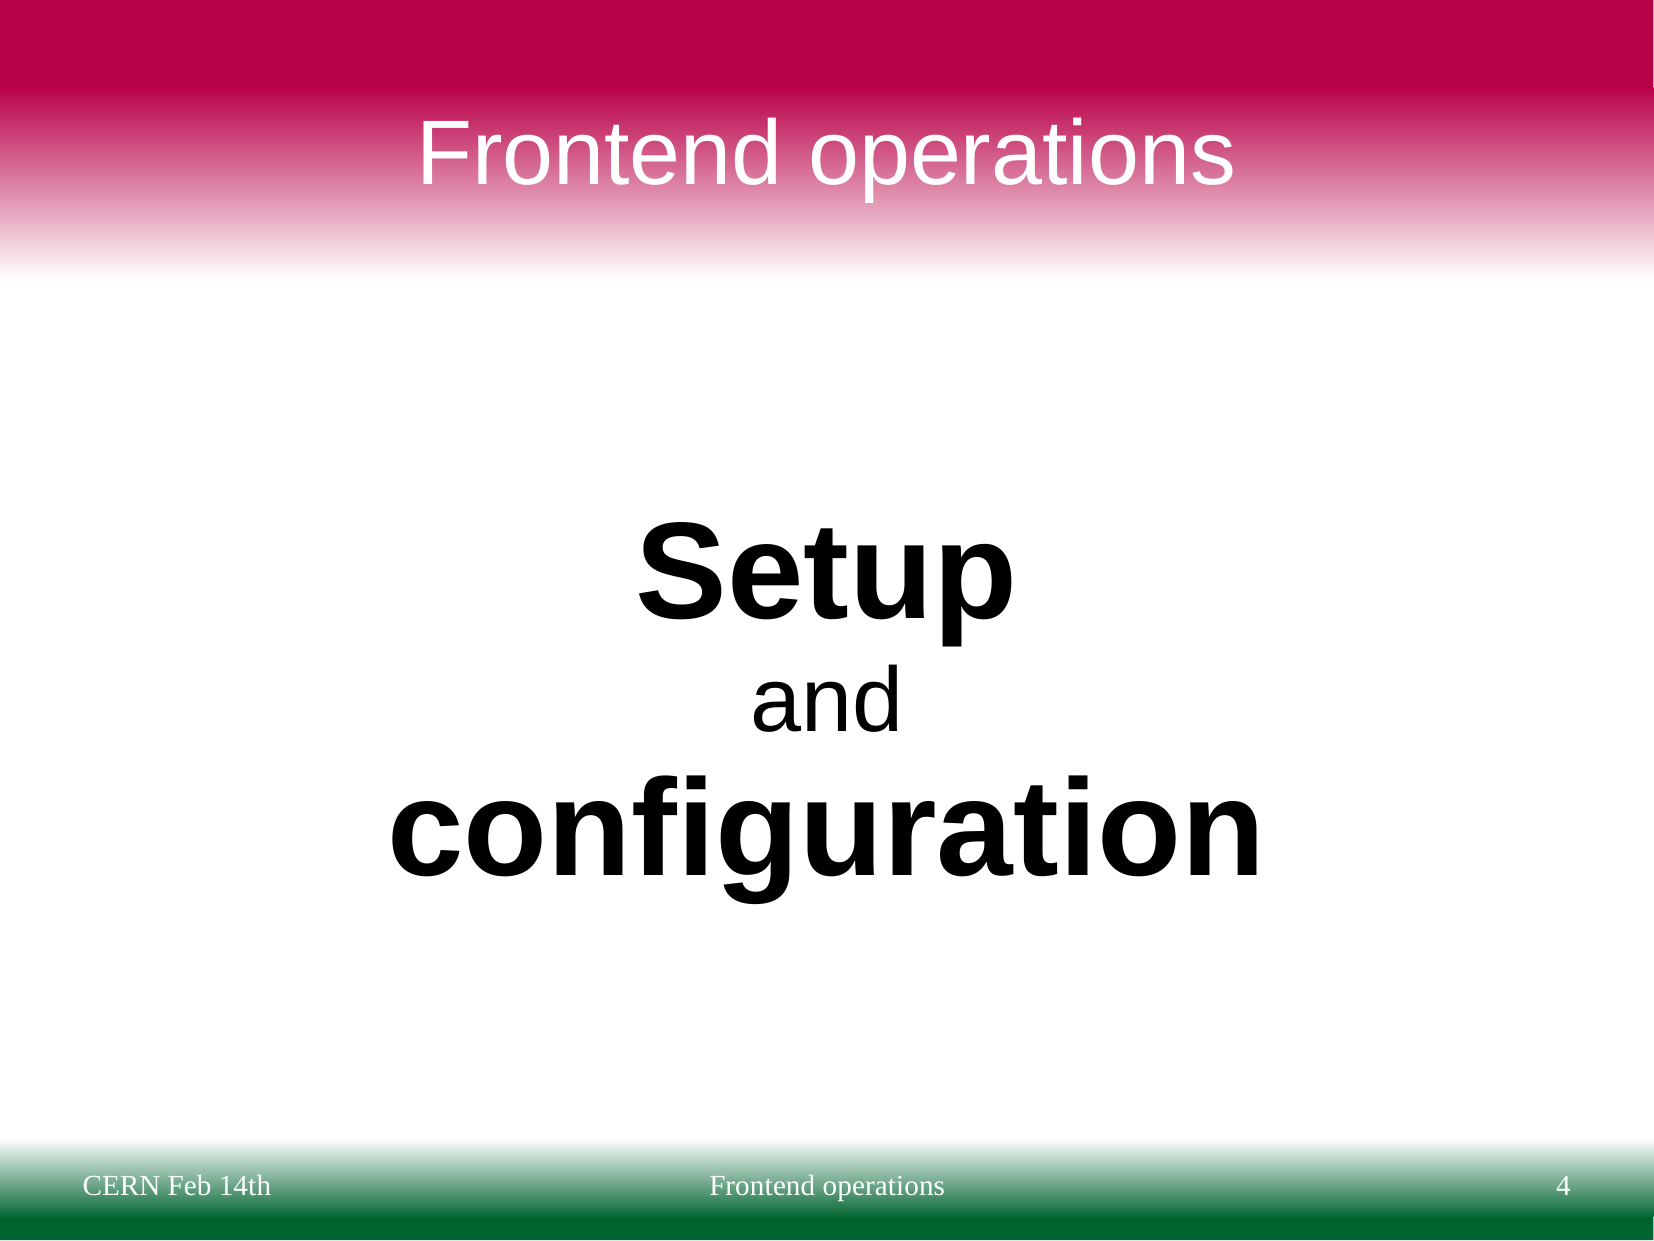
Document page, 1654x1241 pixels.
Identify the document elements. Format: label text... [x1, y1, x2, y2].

subtitle Setup and configuration [82, 297, 1571, 1102]
title Frontend operations [82, 49, 1571, 257]
